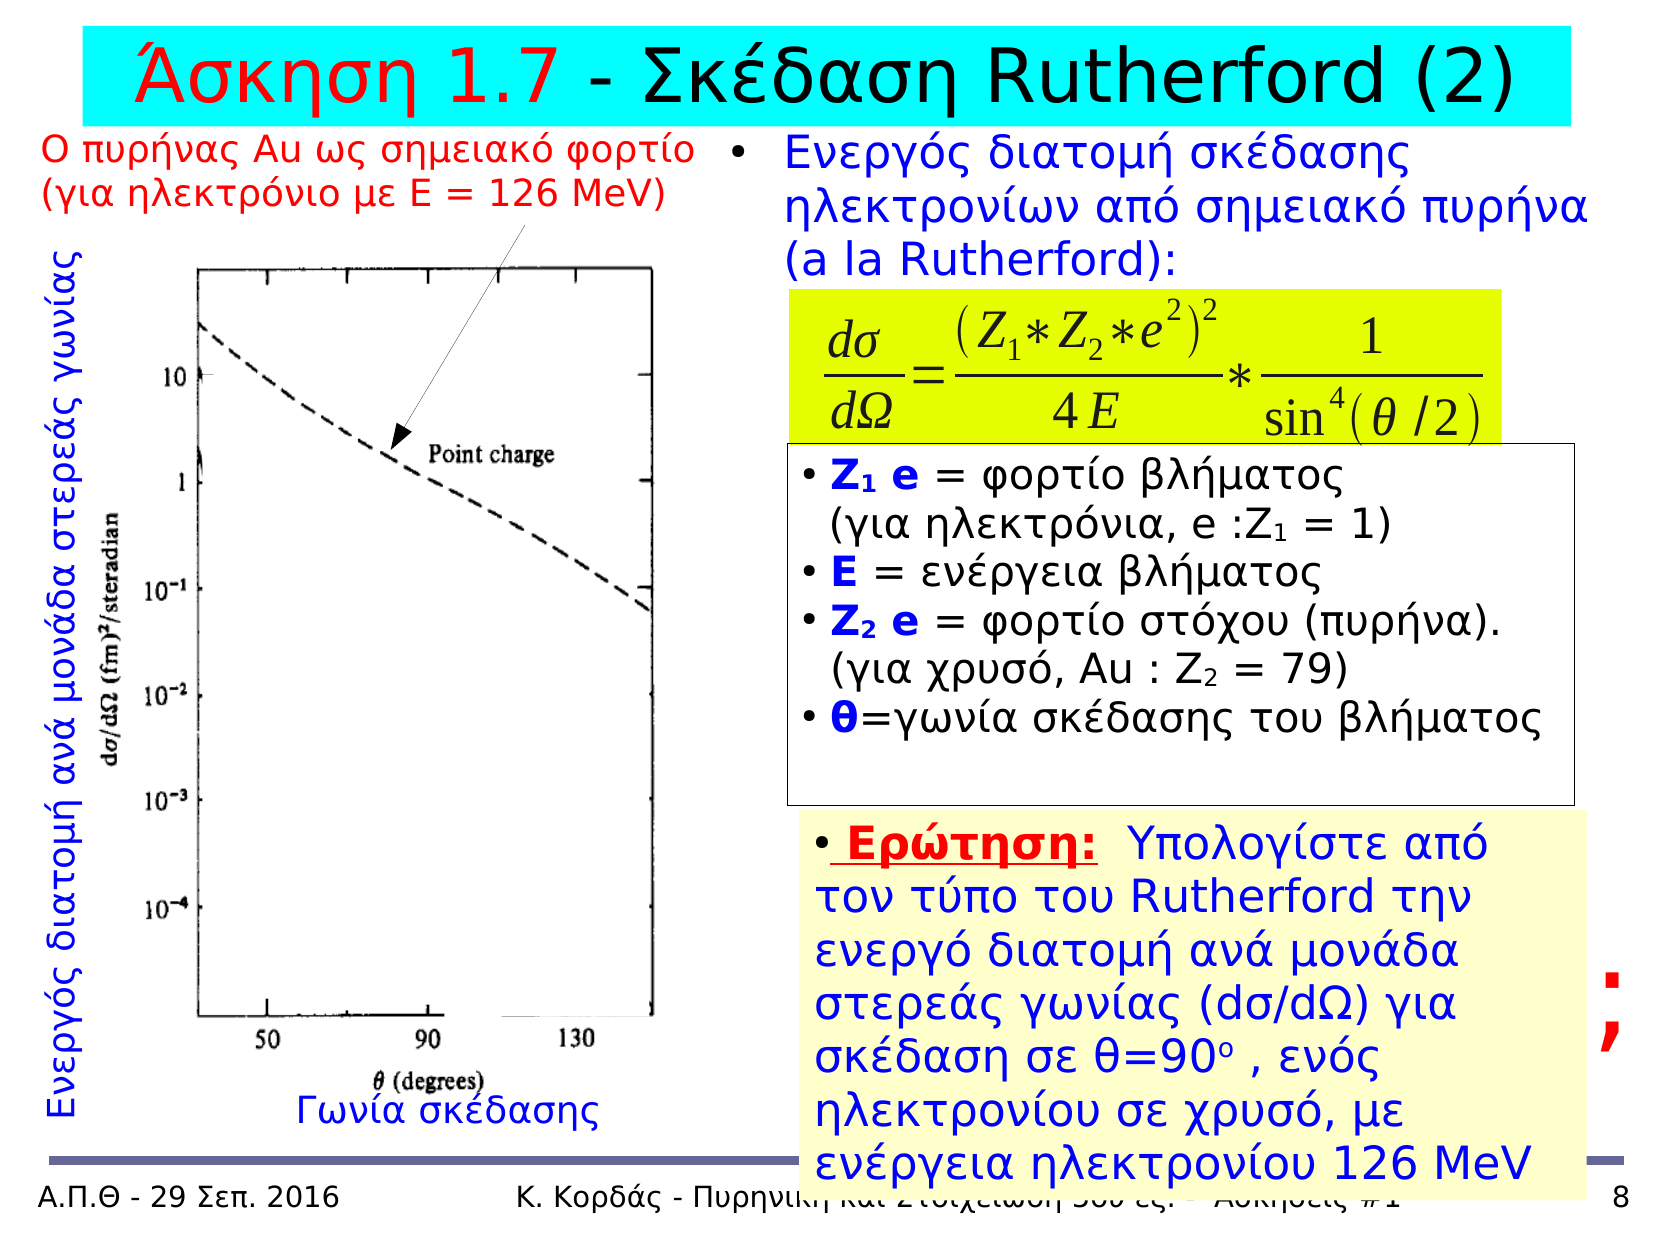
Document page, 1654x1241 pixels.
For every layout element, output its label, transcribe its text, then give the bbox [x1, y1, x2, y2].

chart [807, 289, 1499, 443]
text_box Ενεργός διατομή ανά μονάδα στερεάς γωνίας [32, 197, 92, 1136]
text_box Ζ1 e = φορτίο βλήματος (για ηλεκτρόνια, e :Z1 = 1) Ε = ενέργεια βλήματος Ζ2 e = φορτίο στόχου (πυρήνα). (για χρυσό, Au : Z2 = 79) θ=γωνία σκέδασης του βλήματος [787, 443, 1575, 806]
text_box Γωνία σκέδασης [280, 1081, 656, 1141]
picture [92, 262, 673, 1099]
text_box [202, 375, 650, 1023]
text_box Ο πυρήνας Au ως σημειακό φορτίο (για ηλεκτρόνιο με Ε = 126 MeV) [25, 120, 747, 224]
text_box ; [1577, 913, 1649, 1075]
title Άσκηση 1.7 - Σκέδαση Rutherford (2) [82, 25, 1571, 126]
list Ενεργός διατομή σκέδασης ηλεκτρονίων από σημειακό πυρήνα (a la Rutherford): [712, 126, 1613, 1088]
text_box Ερώτηση: Υπολογίστε από τον τύπο του Rutherford την ενεργό διατομή ανά μονάδα στερεάς γωνίας (dσ/dΩ) για σκέδαση σε θ=90ο , ενός ηλεκτρονίου σε χρυσό, με ενέργεια ηλεκτρονίου 126 MeV [799, 809, 1587, 1201]
